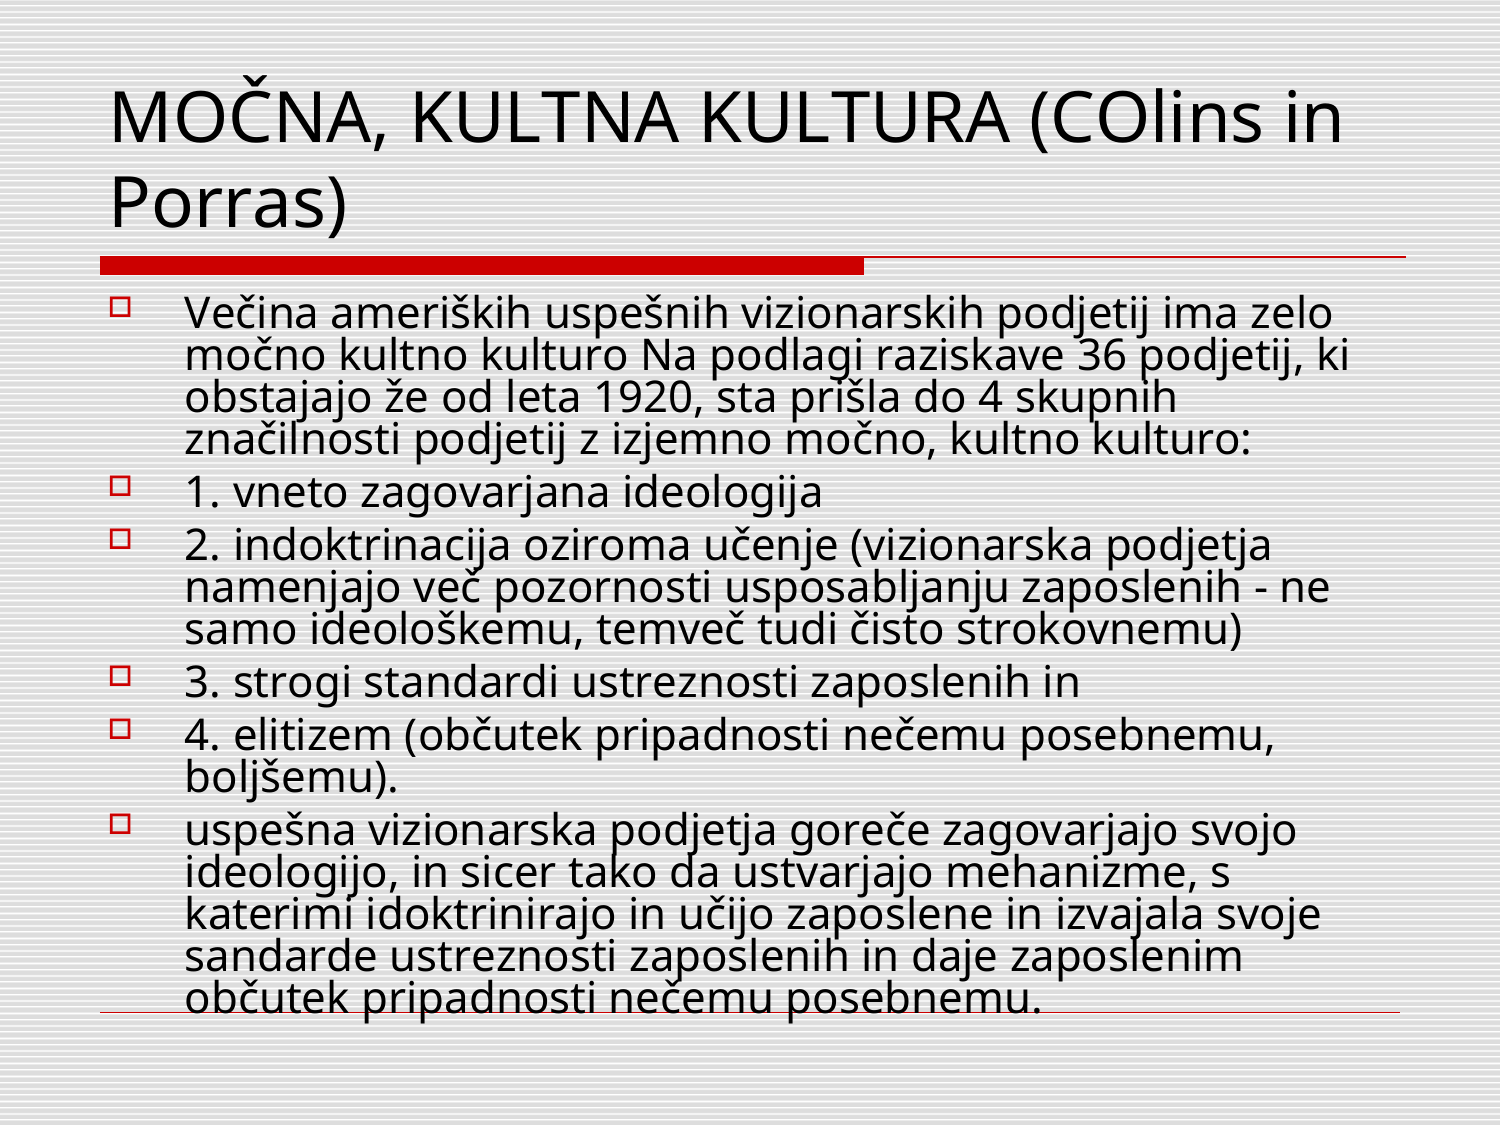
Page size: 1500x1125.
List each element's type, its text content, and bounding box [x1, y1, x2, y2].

title MOČNA, KULTNA KULTURA (COlins in Porras) [94, 49, 1407, 250]
picture [0, 0, 1500, 1125]
list Večina ameriških uspešnih vizionarskih podjetij ima zelo močno kultno kulturo Na podlagi raziskave 36 podjetij, ki obstajajo že od leta 1920, sta prišla do 4 skupnih značilnosti podjetij z izjemno močno, kultno kulturo: 1. vneto zagovarjana ideologija 2. indoktrinacija oziroma učenje (vizionarska podjetja namenjajo več pozornosti usposabljanju zaposlenih - ne samo ideološkemu, temveč tudi čisto strokovnemu) 3. strogi standardi ustreznosti zaposlenih in 4. elitizem (občutek pripadnosti nečemu posebnemu, boljšemu). uspešna vizionarska podjetja goreče zagovarjajo svojo ideologijo, in sicer tako da ustvarjajo mehanizme, s katerimi idoktrinirajo in učijo zaposlene in izvajala svoje sandarde ustreznosti zaposlenih in daje zaposlenim občutek pripadnosti nečemu posebnemu. [92, 287, 1406, 988]
